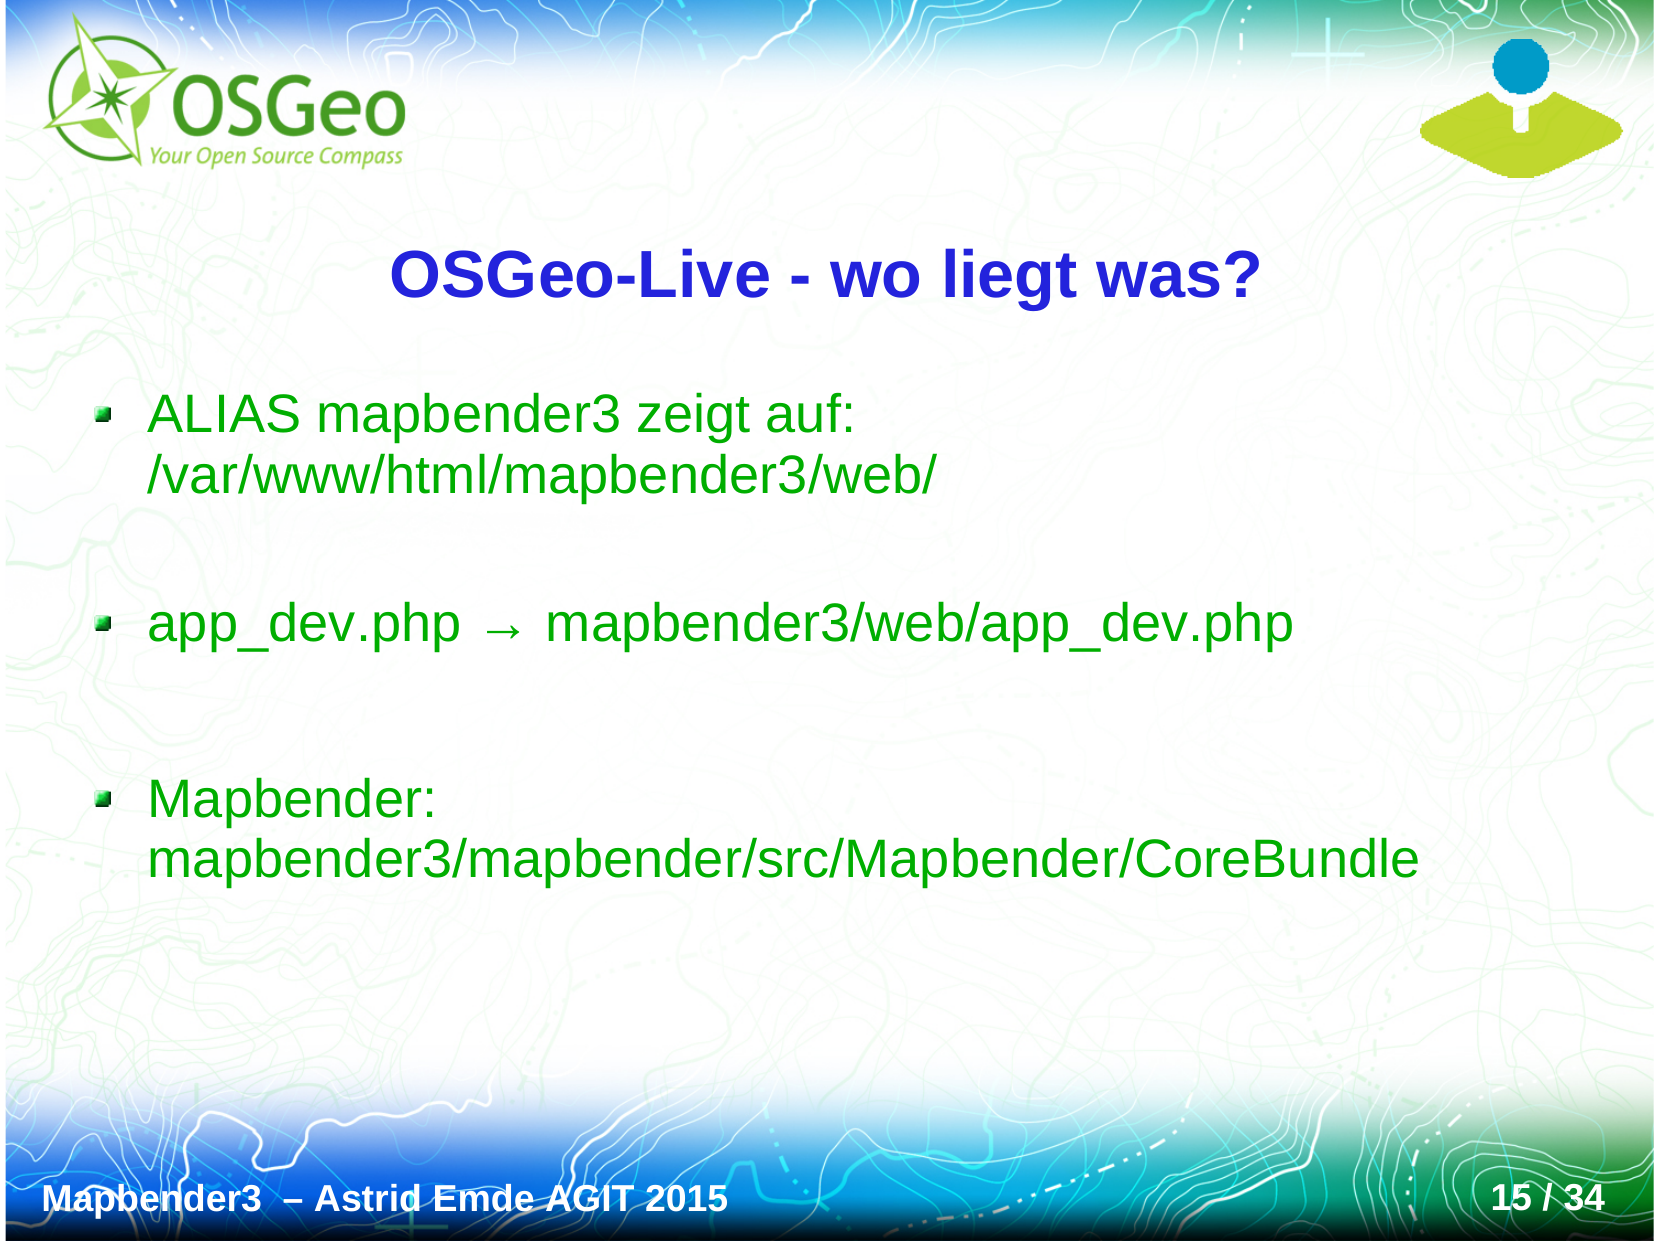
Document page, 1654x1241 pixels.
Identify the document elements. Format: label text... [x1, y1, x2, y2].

list ALIAS mapbender3 zeigt auf: /var/www/html/mapbender3/web/ app_dev.php → mapbender3/web/app_dev.php Mapbender: mapbender3/mapbender/src/Mapbender/CoreBundle [76, 383, 1565, 1188]
title OSGeo-Live - wo liegt was? [82, 208, 1571, 342]
picture [5, 0, 1654, 1241]
